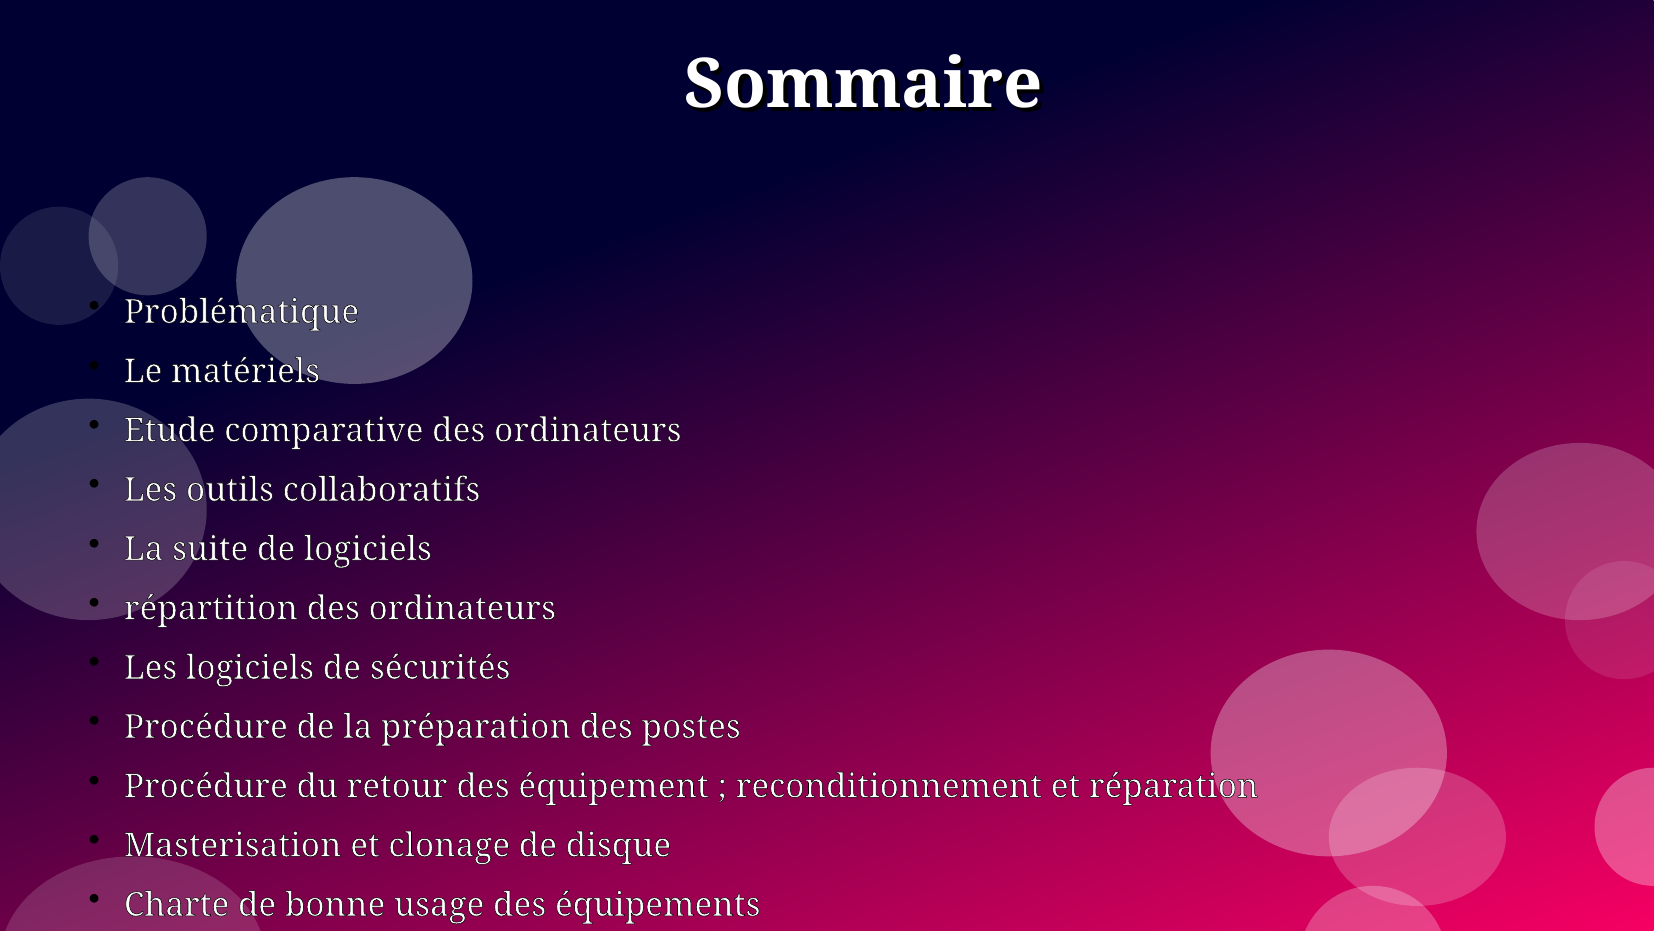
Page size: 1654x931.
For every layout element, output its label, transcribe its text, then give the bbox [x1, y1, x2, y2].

title Sommaire [125, 0, 1602, 163]
subtitle Problématique Le matériels Etude comparative des ordinateurs Les outils collaboratifs La suite de logiciels répartition des ordinateurs Les logiciels de sécurités Procédure de la préparation des postes Procédure du retour des équipement ; reconditionnement et réparation Masterisation et clonage de disque Charte de bonne usage des équipements [88, 328, 1565, 883]
